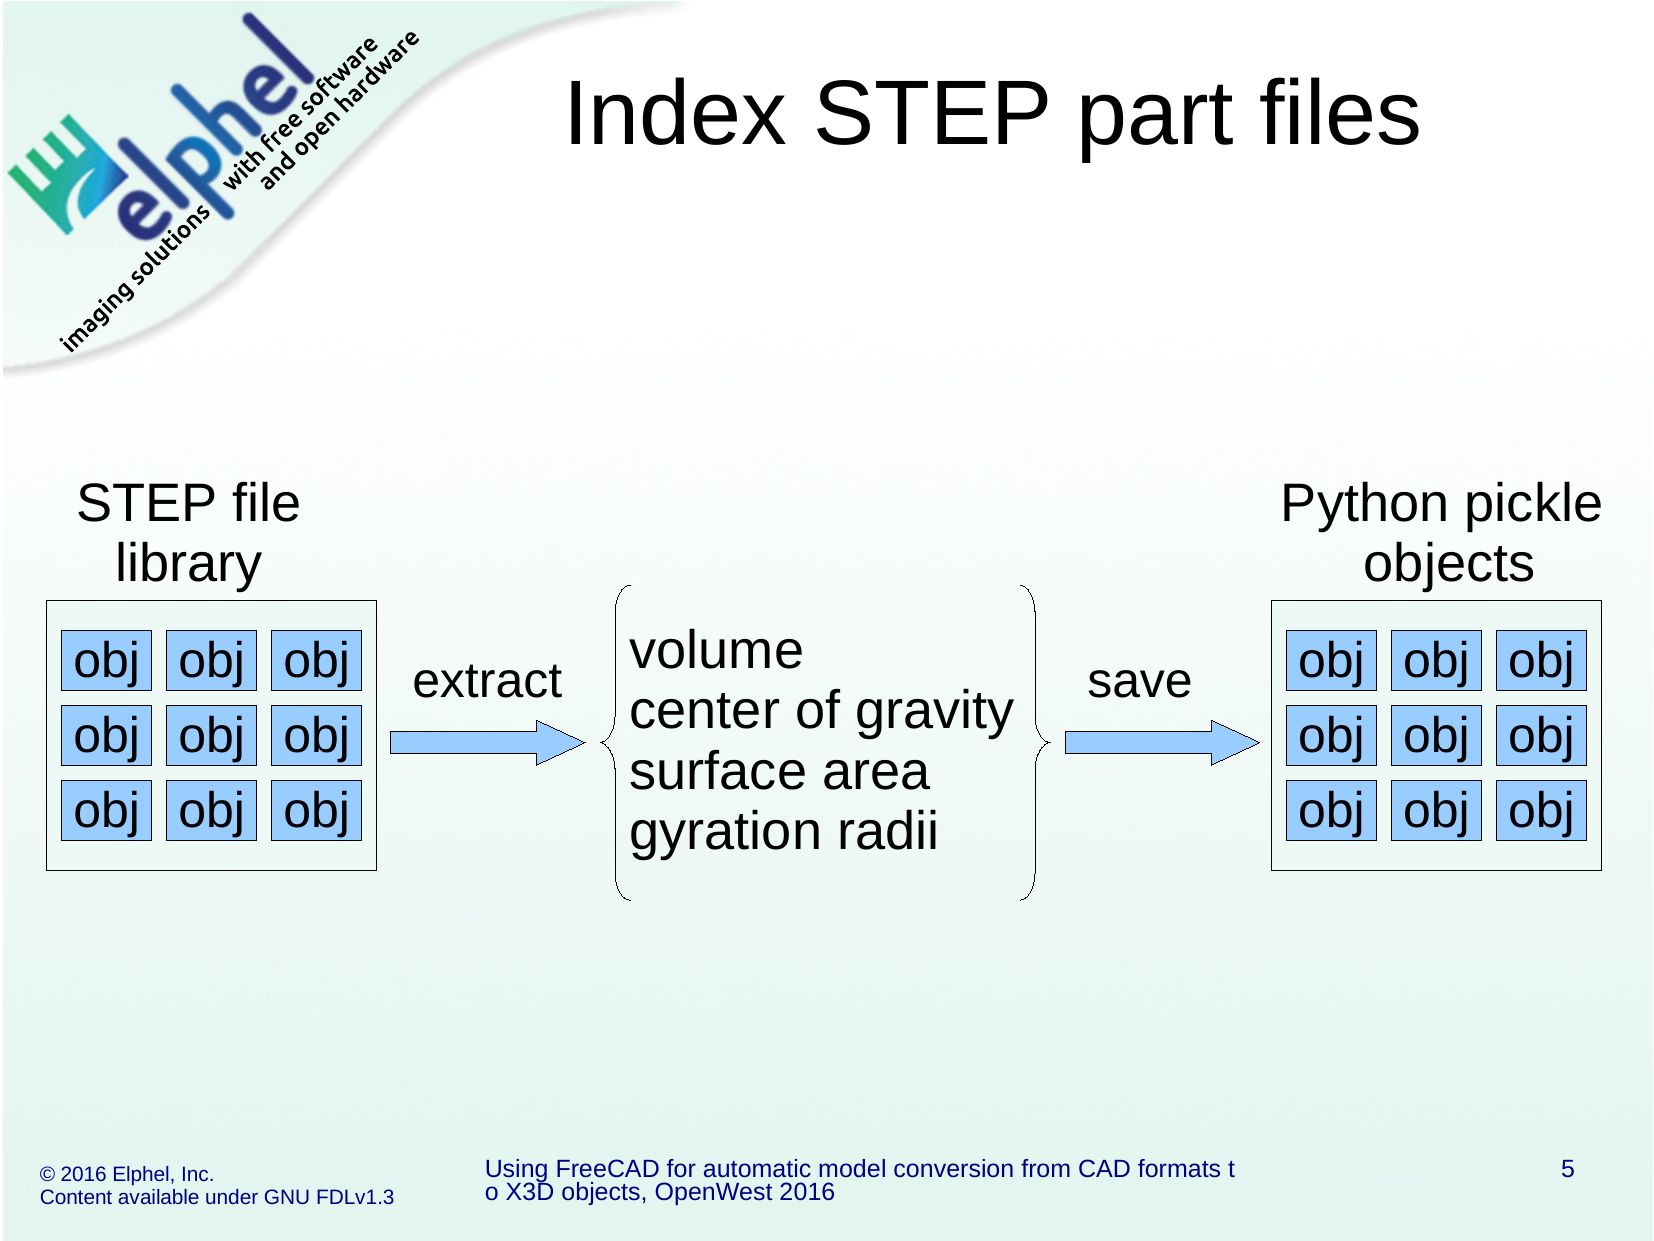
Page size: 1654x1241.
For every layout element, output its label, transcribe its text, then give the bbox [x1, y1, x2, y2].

title Index STEP part files [412, 18, 1576, 207]
text_box obj [61, 705, 152, 766]
text_box [1065, 720, 1260, 766]
text_box obj [1391, 705, 1482, 766]
text_box obj [1286, 705, 1377, 766]
text_box obj [1391, 630, 1482, 691]
text_box obj [185, 663, 199, 674]
text_box obj [1496, 630, 1587, 691]
text_box obj [1391, 780, 1482, 841]
text_box [1271, 602, 1602, 871]
text_box [390, 720, 586, 766]
text_box obj [290, 663, 304, 674]
text_box obj [61, 780, 152, 841]
text_box obj [271, 780, 362, 841]
text_box STEP file library [61, 465, 362, 663]
text_box obj [166, 663, 257, 691]
text_box Python pickle objects [1266, 465, 1634, 602]
text_box obj [166, 780, 257, 841]
text_box obj [61, 663, 152, 691]
text_box obj [1496, 705, 1587, 766]
text_box extract [397, 645, 578, 717]
text_box obj [214, 663, 227, 674]
text_box volume center of gravity surface area gyration radii [614, 612, 1051, 871]
text_box obj [166, 705, 257, 766]
text_box obj [1286, 780, 1377, 841]
text_box obj [271, 705, 362, 766]
text_box obj [271, 663, 362, 691]
text_box obj [319, 663, 332, 674]
text_box obj [109, 663, 122, 674]
text_box [46, 600, 377, 871]
text_box obj [1496, 780, 1587, 841]
text_box obj [1286, 630, 1377, 691]
text_box save [1072, 645, 1208, 717]
picture [3, 1, 1654, 1241]
text_box obj [80, 663, 94, 674]
